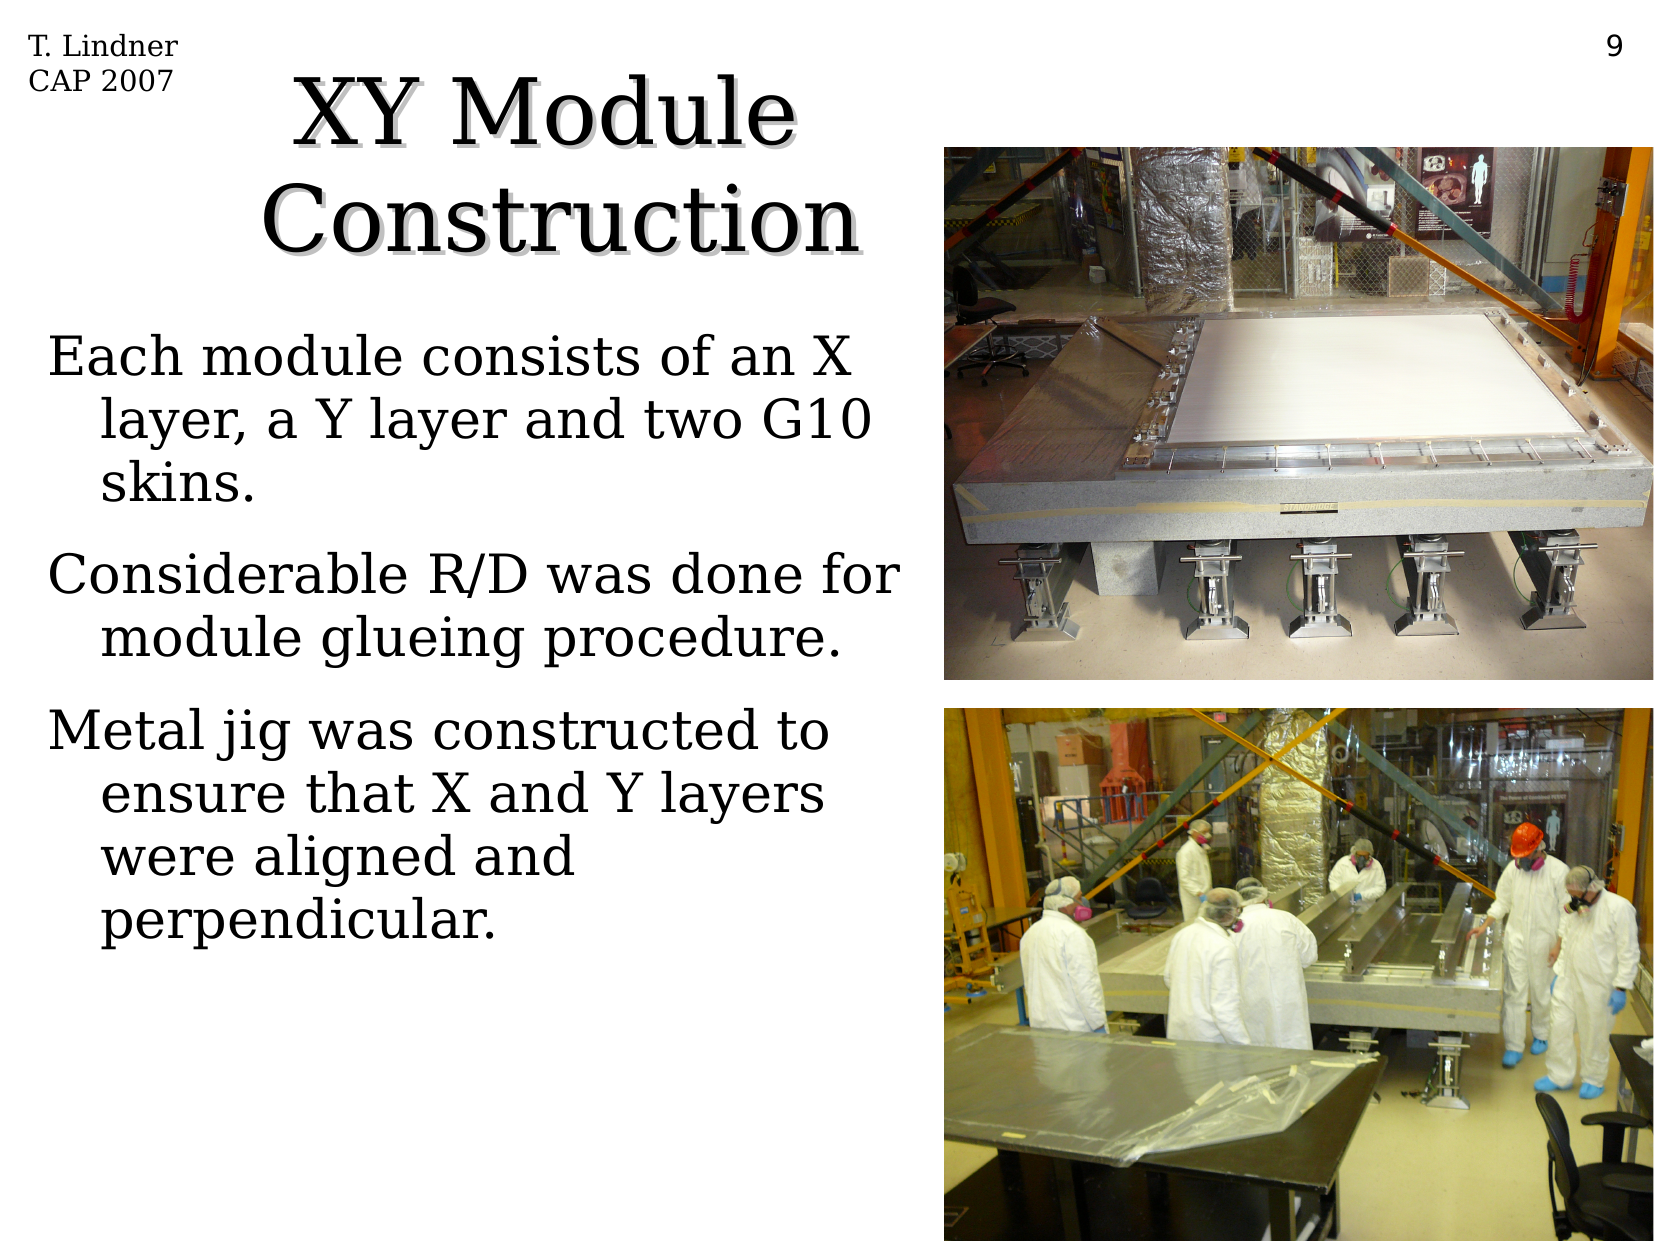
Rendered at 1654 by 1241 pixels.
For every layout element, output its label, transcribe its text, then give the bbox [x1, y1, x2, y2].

picture [944, 147, 1654, 680]
picture [944, 708, 1654, 1241]
list Each module consists of an X layer, a Y layer and two G10 skins. Considerable R/D was done for module glueing procedure. Metal jig was constructed to ensure that X and Y layers were aligned and perpendicular. [29, 324, 916, 1094]
title XY Module Construction [0, 59, 1152, 274]
